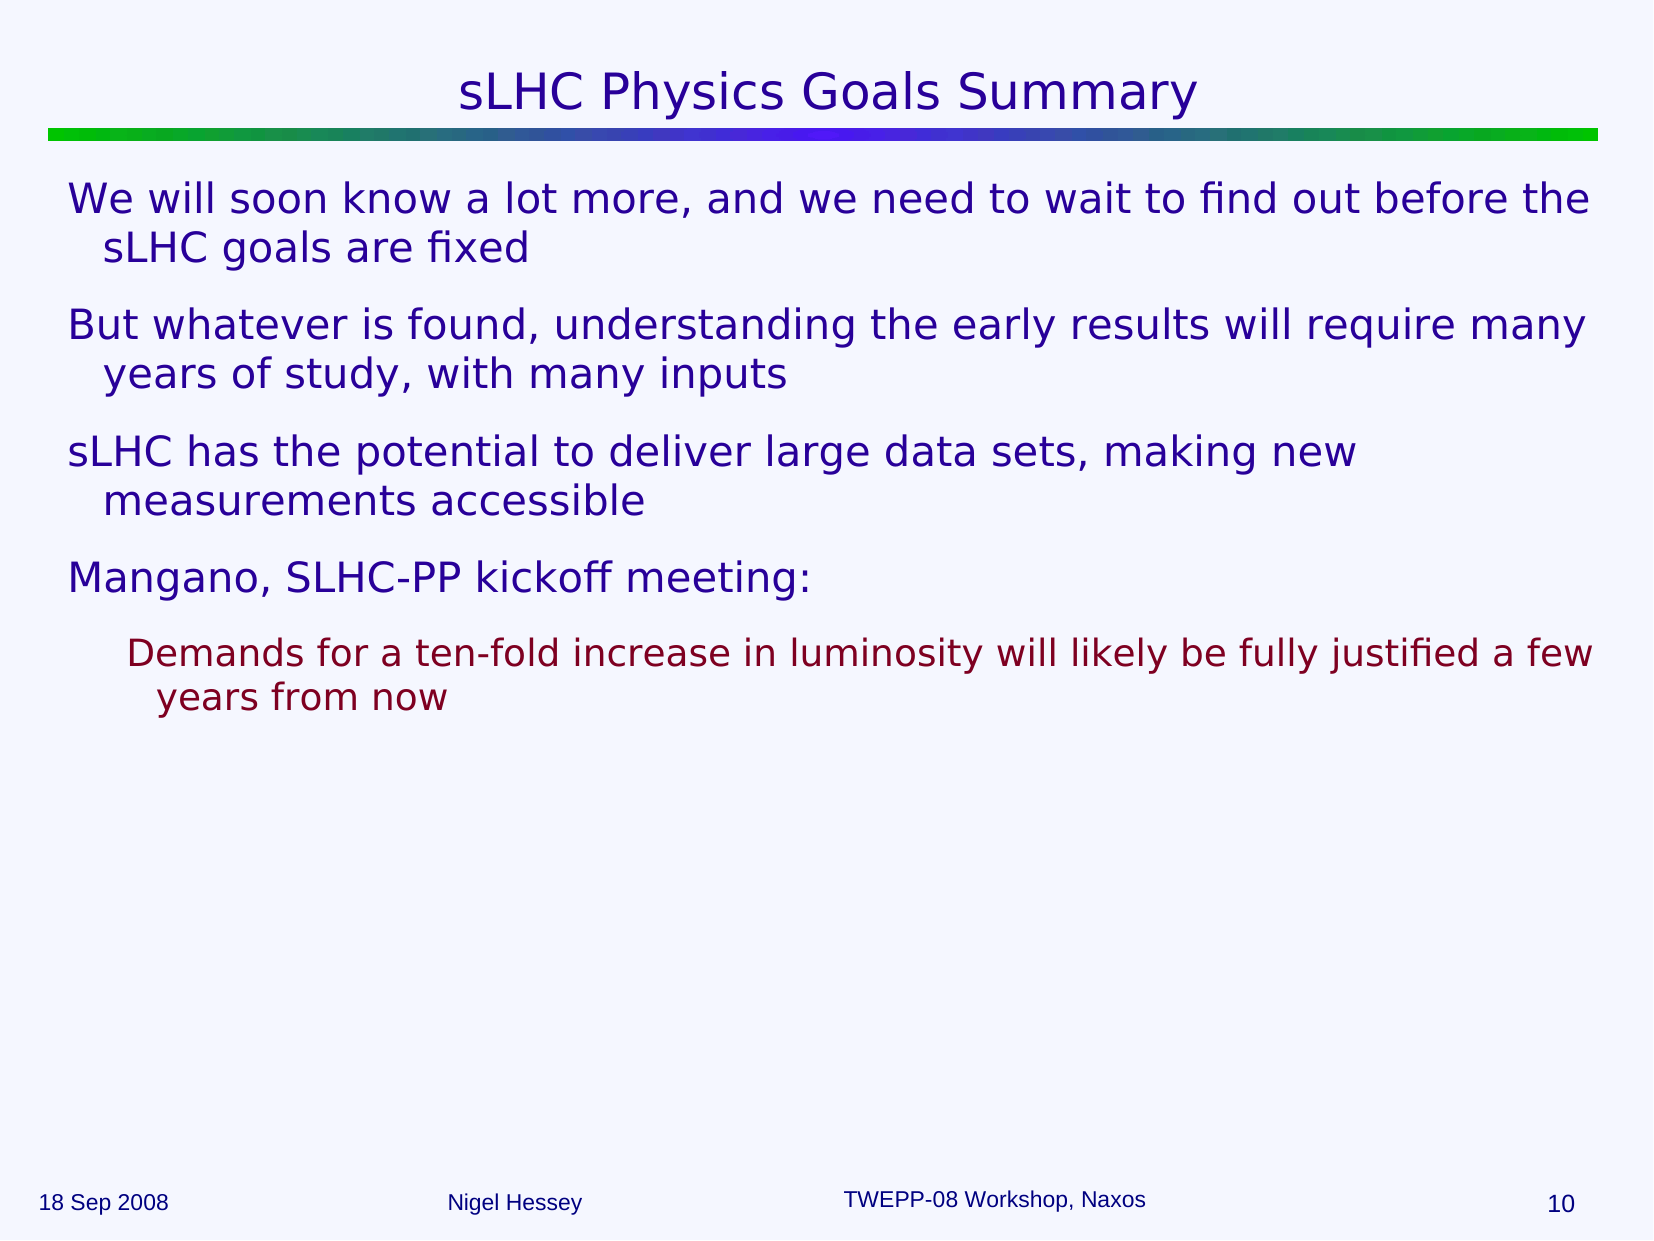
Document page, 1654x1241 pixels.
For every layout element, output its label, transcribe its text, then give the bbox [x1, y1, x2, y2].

title sLHC Physics Goals Summary [95, 37, 1563, 146]
picture [48, 128, 95, 141]
picture [1563, 128, 1598, 141]
list We will soon know a lot more, and we need to wait to find out before the sLHC goals are fixed But whatever is found, understanding the early results will require many years of study, with many inputs sLHC has the potential to deliver large data sets, making new measurements accessible Mangano, SLHC-PP kickoff meeting: Demands for a ten-fold increase in luminosity will likely be fully justified a few years from now [49, 174, 1614, 1178]
